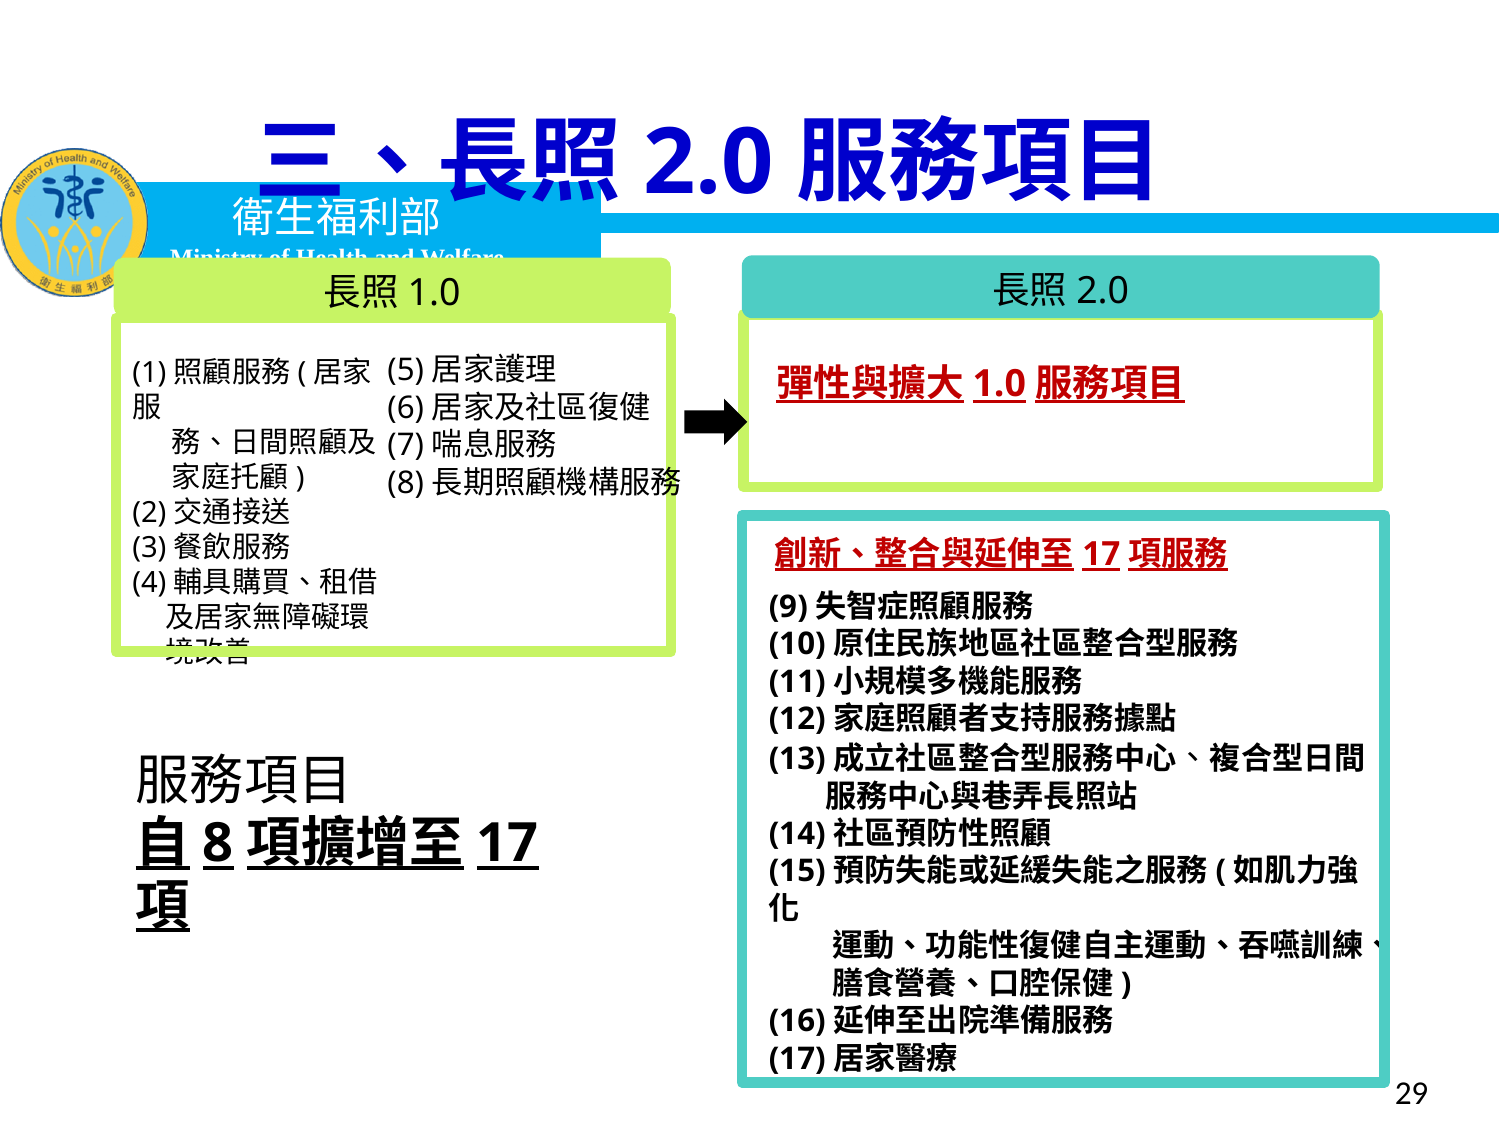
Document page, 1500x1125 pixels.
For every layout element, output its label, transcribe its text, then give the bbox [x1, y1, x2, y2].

text_box 三、長照2.0服務項目 [88, 90, 1330, 172]
text_box 29 [1379, 1061, 1497, 1121]
text_box 彈性與擴大1.0服務項目 [744, 315, 1378, 487]
text_box 長照2.0 [741, 255, 1380, 319]
text_box 服務項目 自8項擴增至17項 [121, 740, 600, 943]
text_box (1)照顧服務(居家服 務、日間照顧及 家庭托顧) (2)交通接送 (3)餐飲服務 (4)輔具購買、租借 及居家無障礙環 境改善 [117, 657, 400, 676]
text_box (5)居家護理 (6)居家及社區復健 (7)喘息服務 (8)長期照顧機構服務 [372, 342, 709, 507]
text_box [709, 398, 748, 446]
text_box (1)照顧服務(居家服 務、日間照顧及 家庭托顧) (2)交通接送 (3)餐飲服務 (4)輔具購買、租借 及居家無障礙環 境改善 [121, 346, 400, 646]
text_box 長照1.0 [113, 257, 671, 313]
text_box 創新、整合與延伸至17項服務 [760, 525, 1243, 579]
text_box (9)失智症照顧服務 (10)原住民族地區社區整合型服務 (11)小規模多機能服務 (12)家庭照顧者支持服務據點 (13)成立社區整合型服務中心、複合型日間 服務中心與巷弄長照站 (14)社區預防性照顧 (15)預防失能或延緩失能之服務(如肌力強化 運動、功能性復健自主運動、吞嚥訓練、 膳食營養、口腔保健) (16)延伸至出院準備服務 (17)居家醫療 [754, 579, 1379, 1077]
